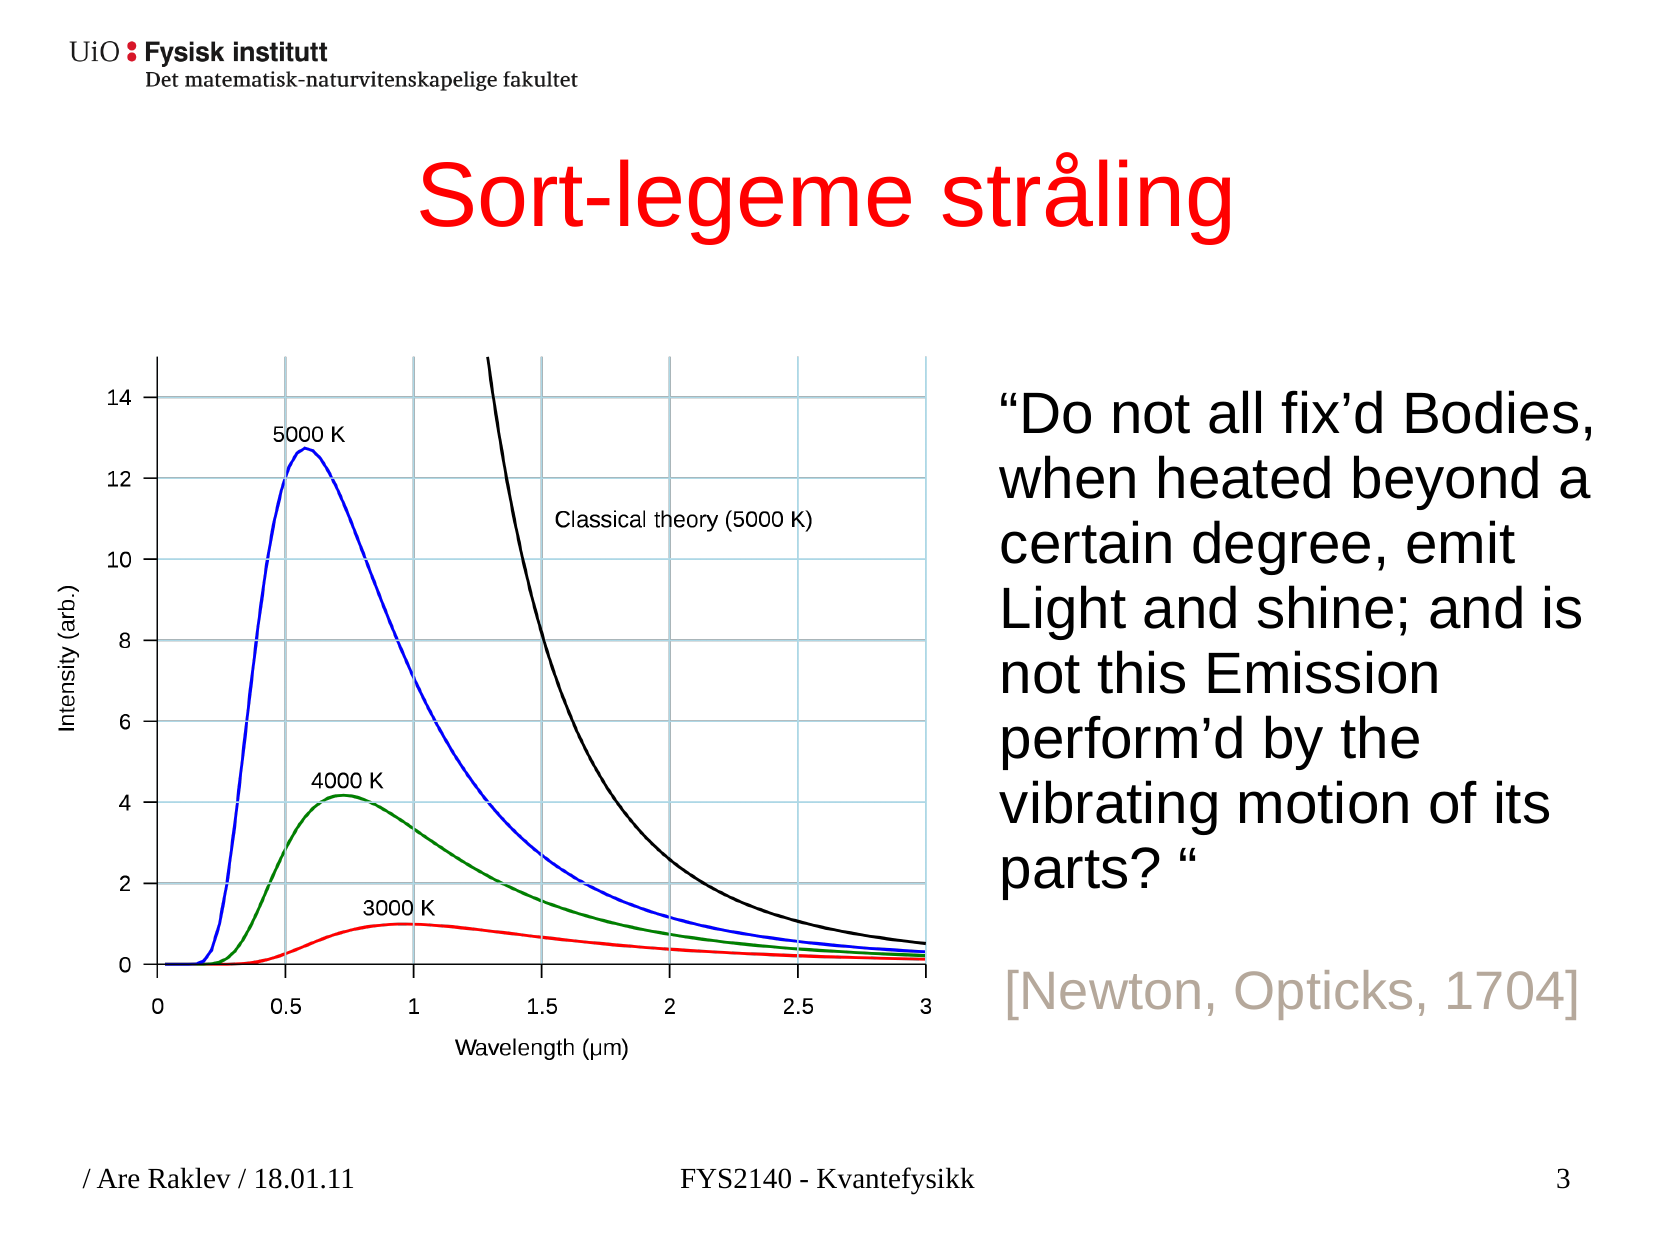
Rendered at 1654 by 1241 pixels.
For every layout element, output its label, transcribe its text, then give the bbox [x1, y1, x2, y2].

title Sort-legeme stråling [82, 90, 1571, 298]
picture [46, 331, 964, 1066]
text_box [Newton, Opticks, 1704] [990, 953, 1627, 1029]
picture [68, 37, 581, 93]
text_box “Do not all fix’d Bodies, when heated beyond a certain degree, emit Light and shine; and is not this Emission perform’d by the vibrating motion of its parts? “ [985, 373, 1613, 909]
